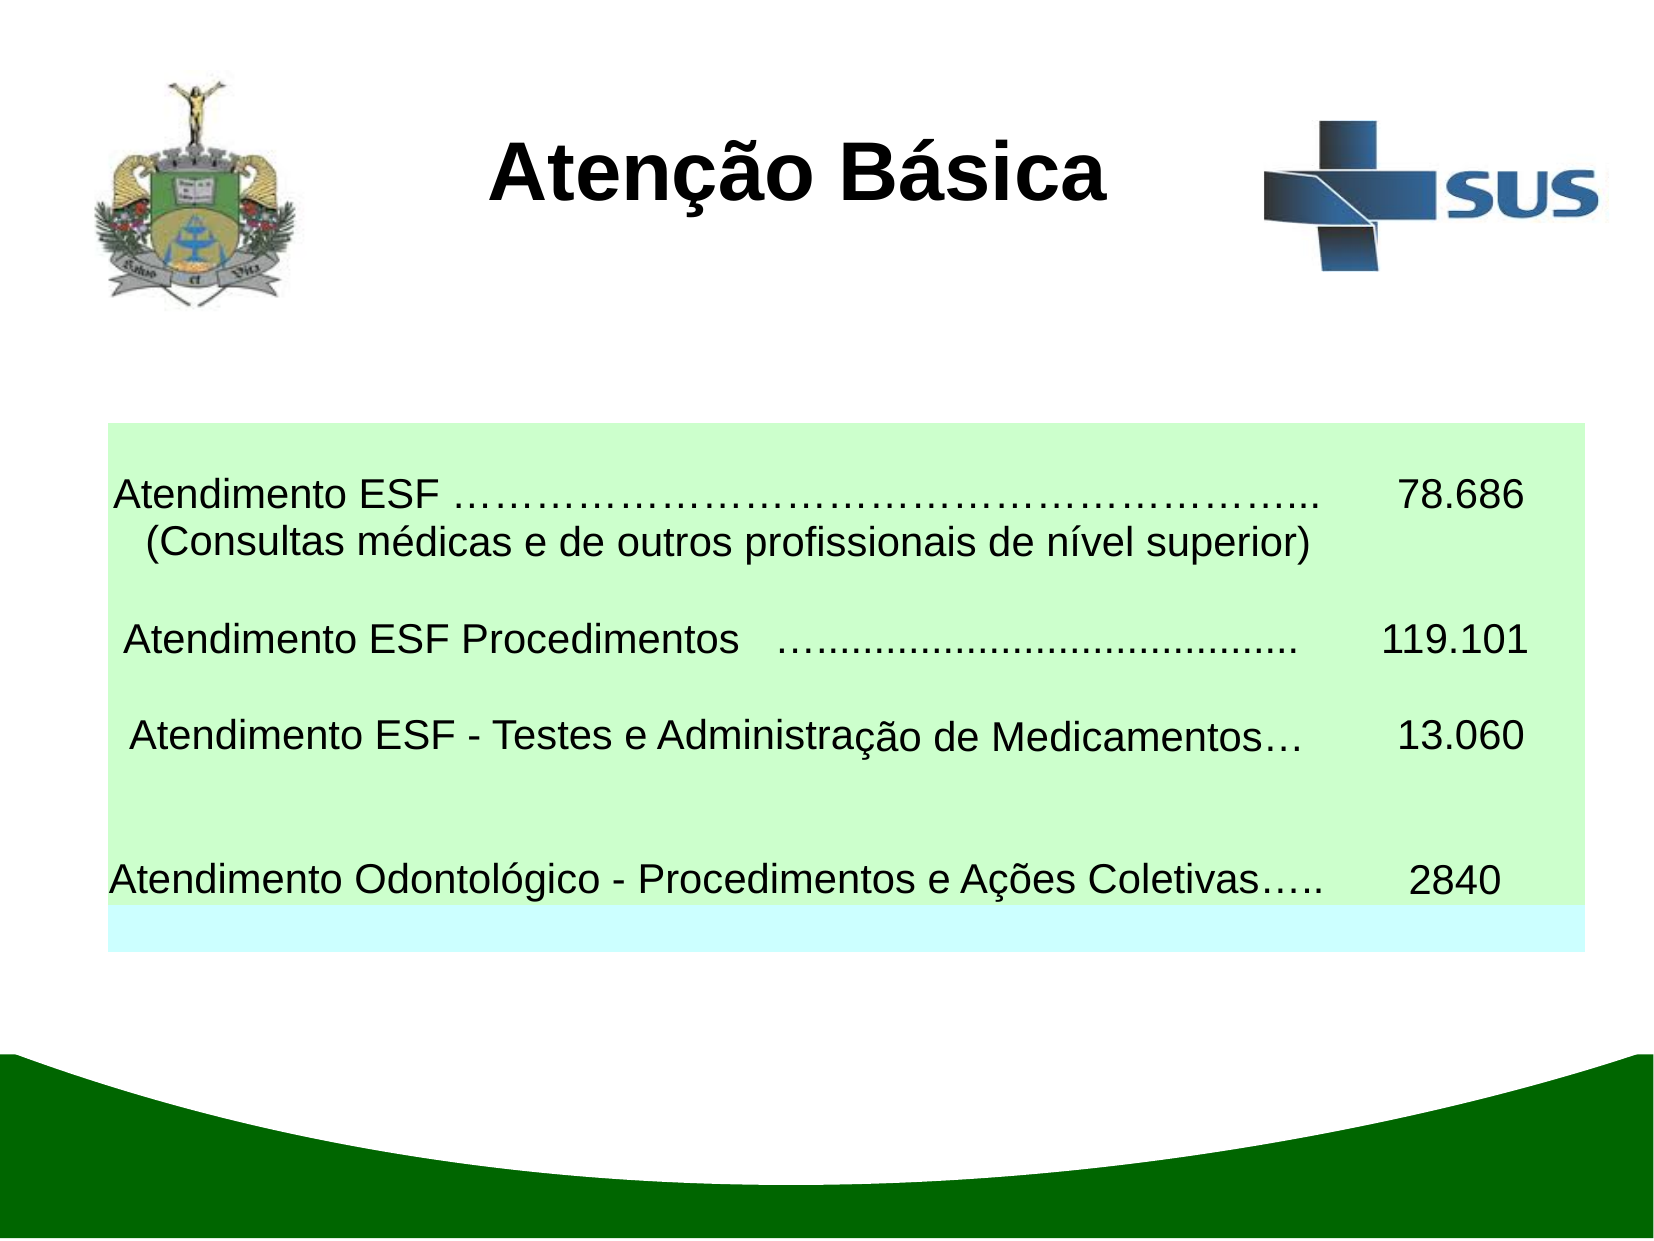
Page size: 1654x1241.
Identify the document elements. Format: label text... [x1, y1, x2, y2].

table_cell Atendimento Odontológico - Procedimentos e Ações Coletivas….. [108, 809, 1325, 905]
text_box Atenção Básica [460, 118, 1134, 296]
table_header Atendimento ESF ……………………………………………………... (Consultas médicas e de outros profissionais de nível superior) [108, 423, 1325, 568]
table_cell 2840 [1325, 809, 1585, 905]
table_cell 119.101 [1325, 568, 1585, 712]
table_header 78.686 [1325, 423, 1585, 568]
table_cell 13.060 [1325, 712, 1585, 809]
table_cell [108, 905, 1325, 952]
text_box [0, 1048, 1654, 1239]
picture [81, 70, 308, 328]
picture [1263, 120, 1610, 272]
table_cell [1325, 905, 1585, 952]
table_cell Atendimento ESF Procedimentos ….......................................... [108, 568, 1325, 712]
table_cell Atendimento ESF - Testes e Administração de Medicamentos… [108, 712, 1325, 809]
